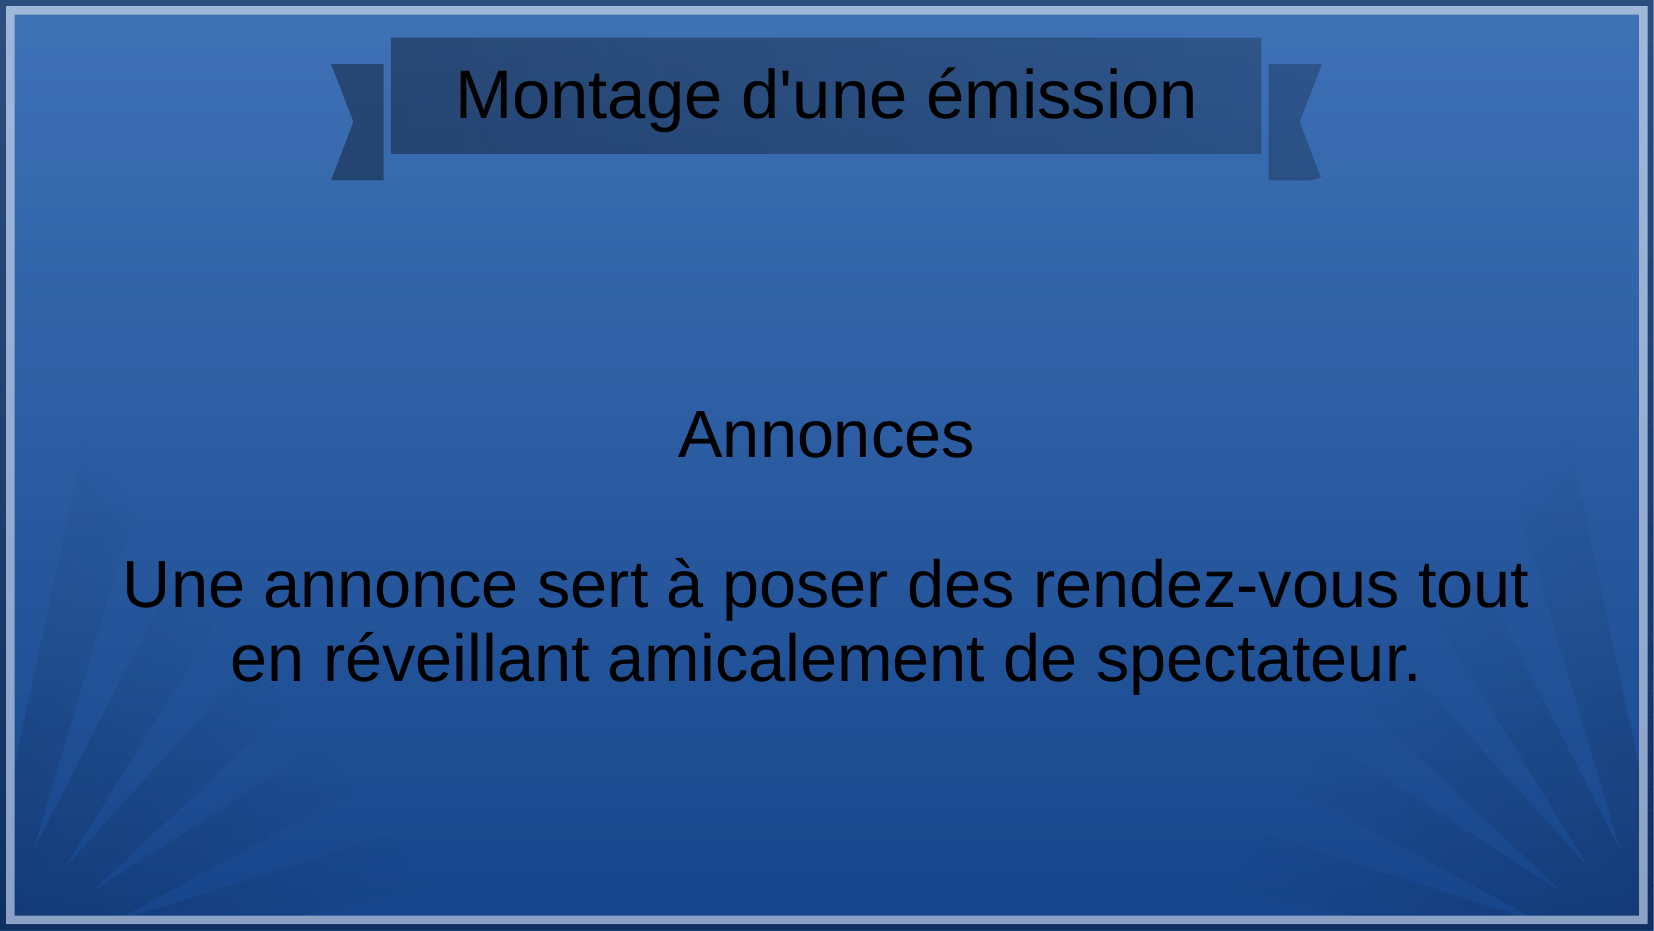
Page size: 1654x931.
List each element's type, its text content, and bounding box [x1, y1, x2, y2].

title Montage d'une émission [389, 35, 1264, 154]
subtitle Annonces Une annonce sert à poser des rendez-vous tout en réveillant amicalement de spectateur. [82, 224, 1571, 931]
